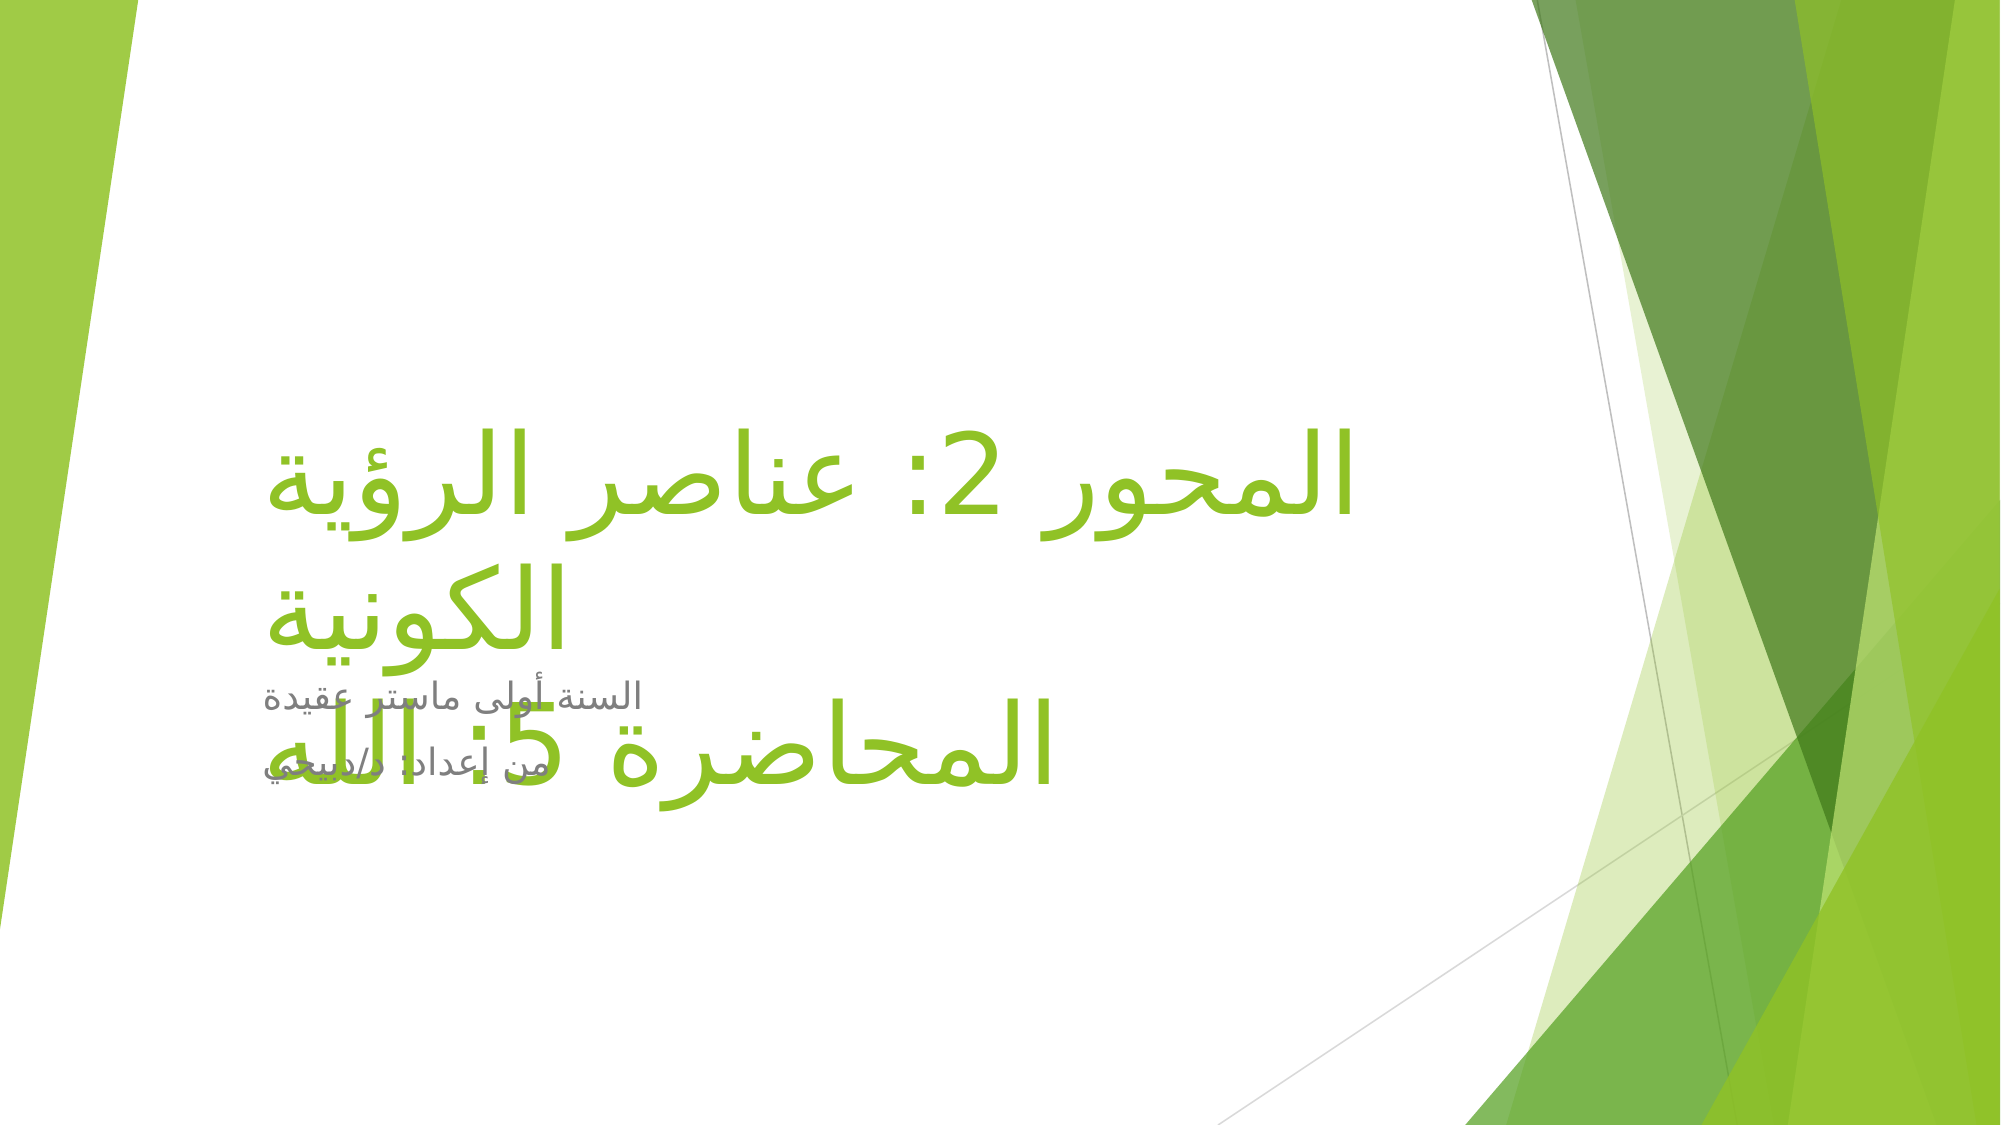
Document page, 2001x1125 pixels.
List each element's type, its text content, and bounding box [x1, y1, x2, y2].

subtitle السنة أولى ماستر عقيدة من إعداد: د/دبيحي [247, 664, 1522, 845]
title المحور 2: عناصر الرؤية الكونية المحاضرة 5: الله [247, 394, 1522, 664]
